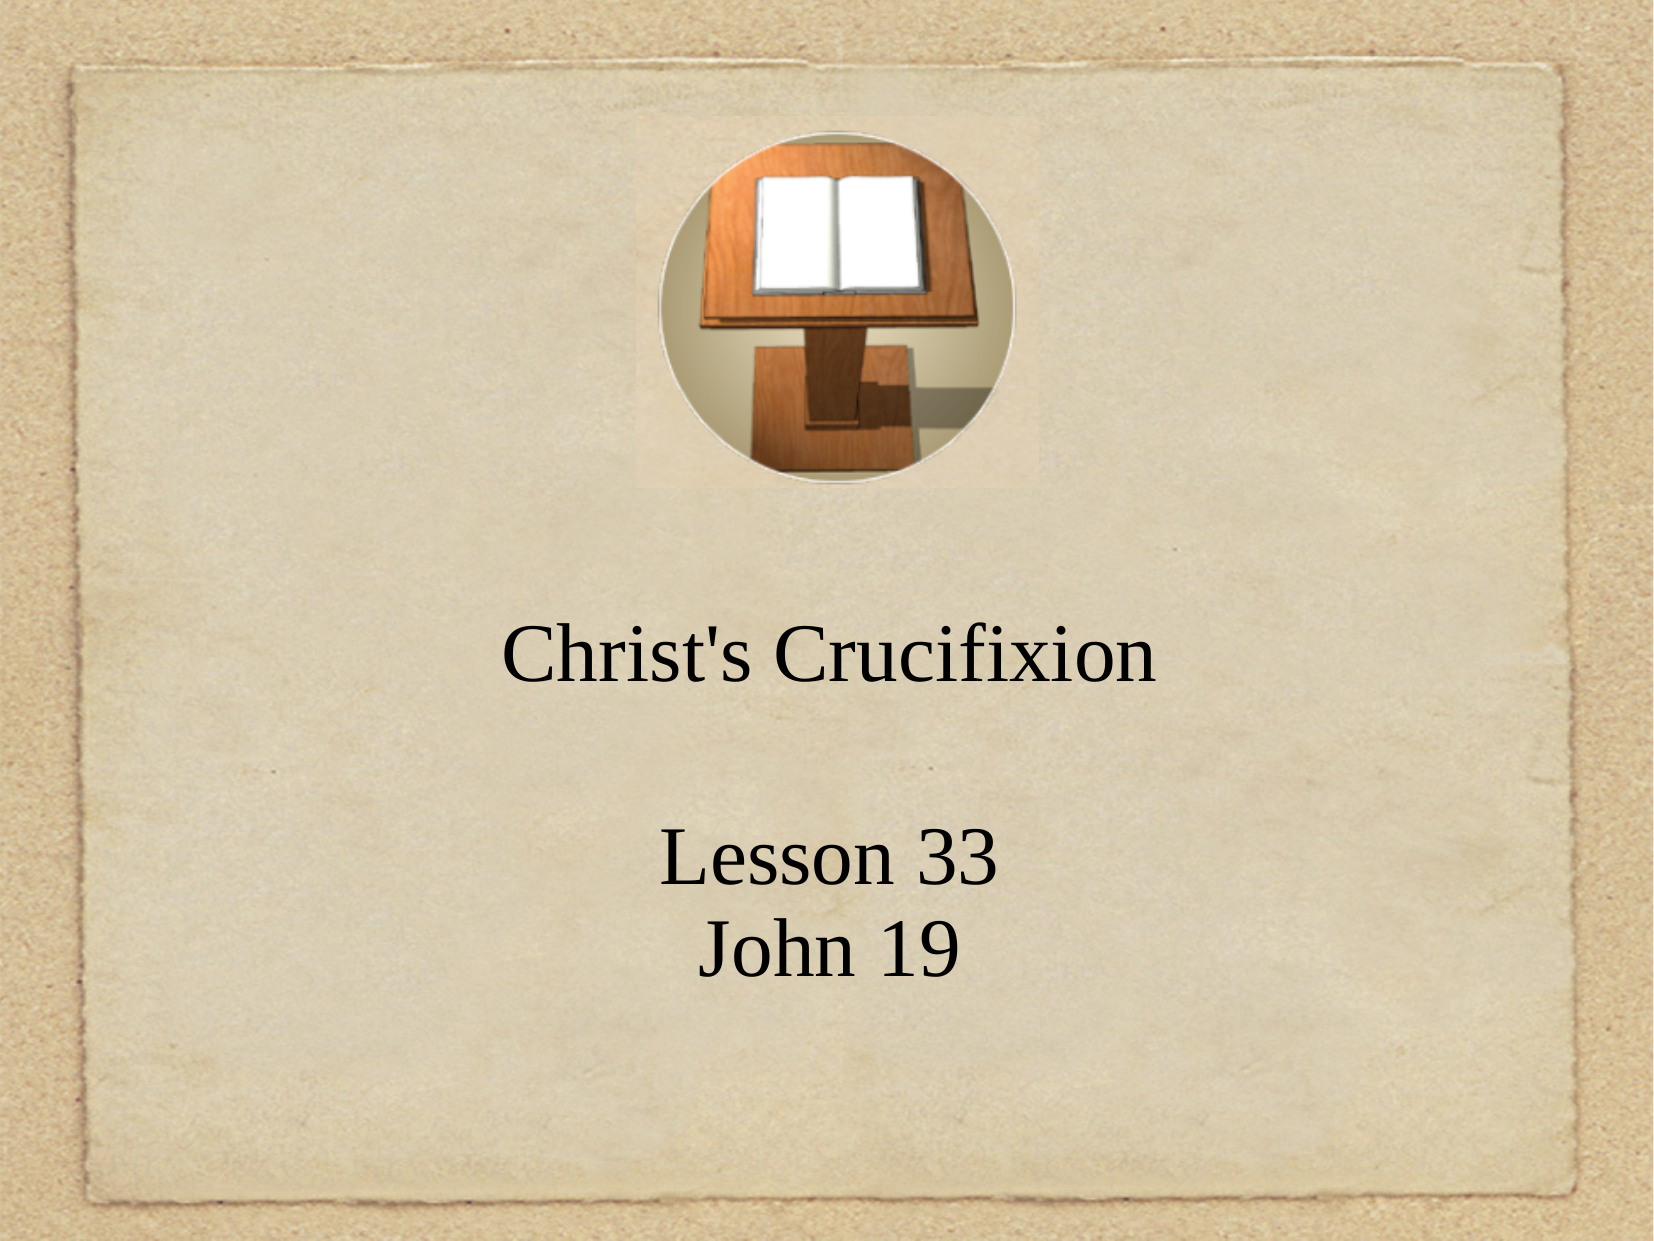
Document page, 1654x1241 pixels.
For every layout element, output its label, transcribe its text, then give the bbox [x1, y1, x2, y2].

picture [0, 0, 1654, 1241]
text_box Christ's Crucifixion Lesson 33 John 19 [173, 600, 1487, 1189]
